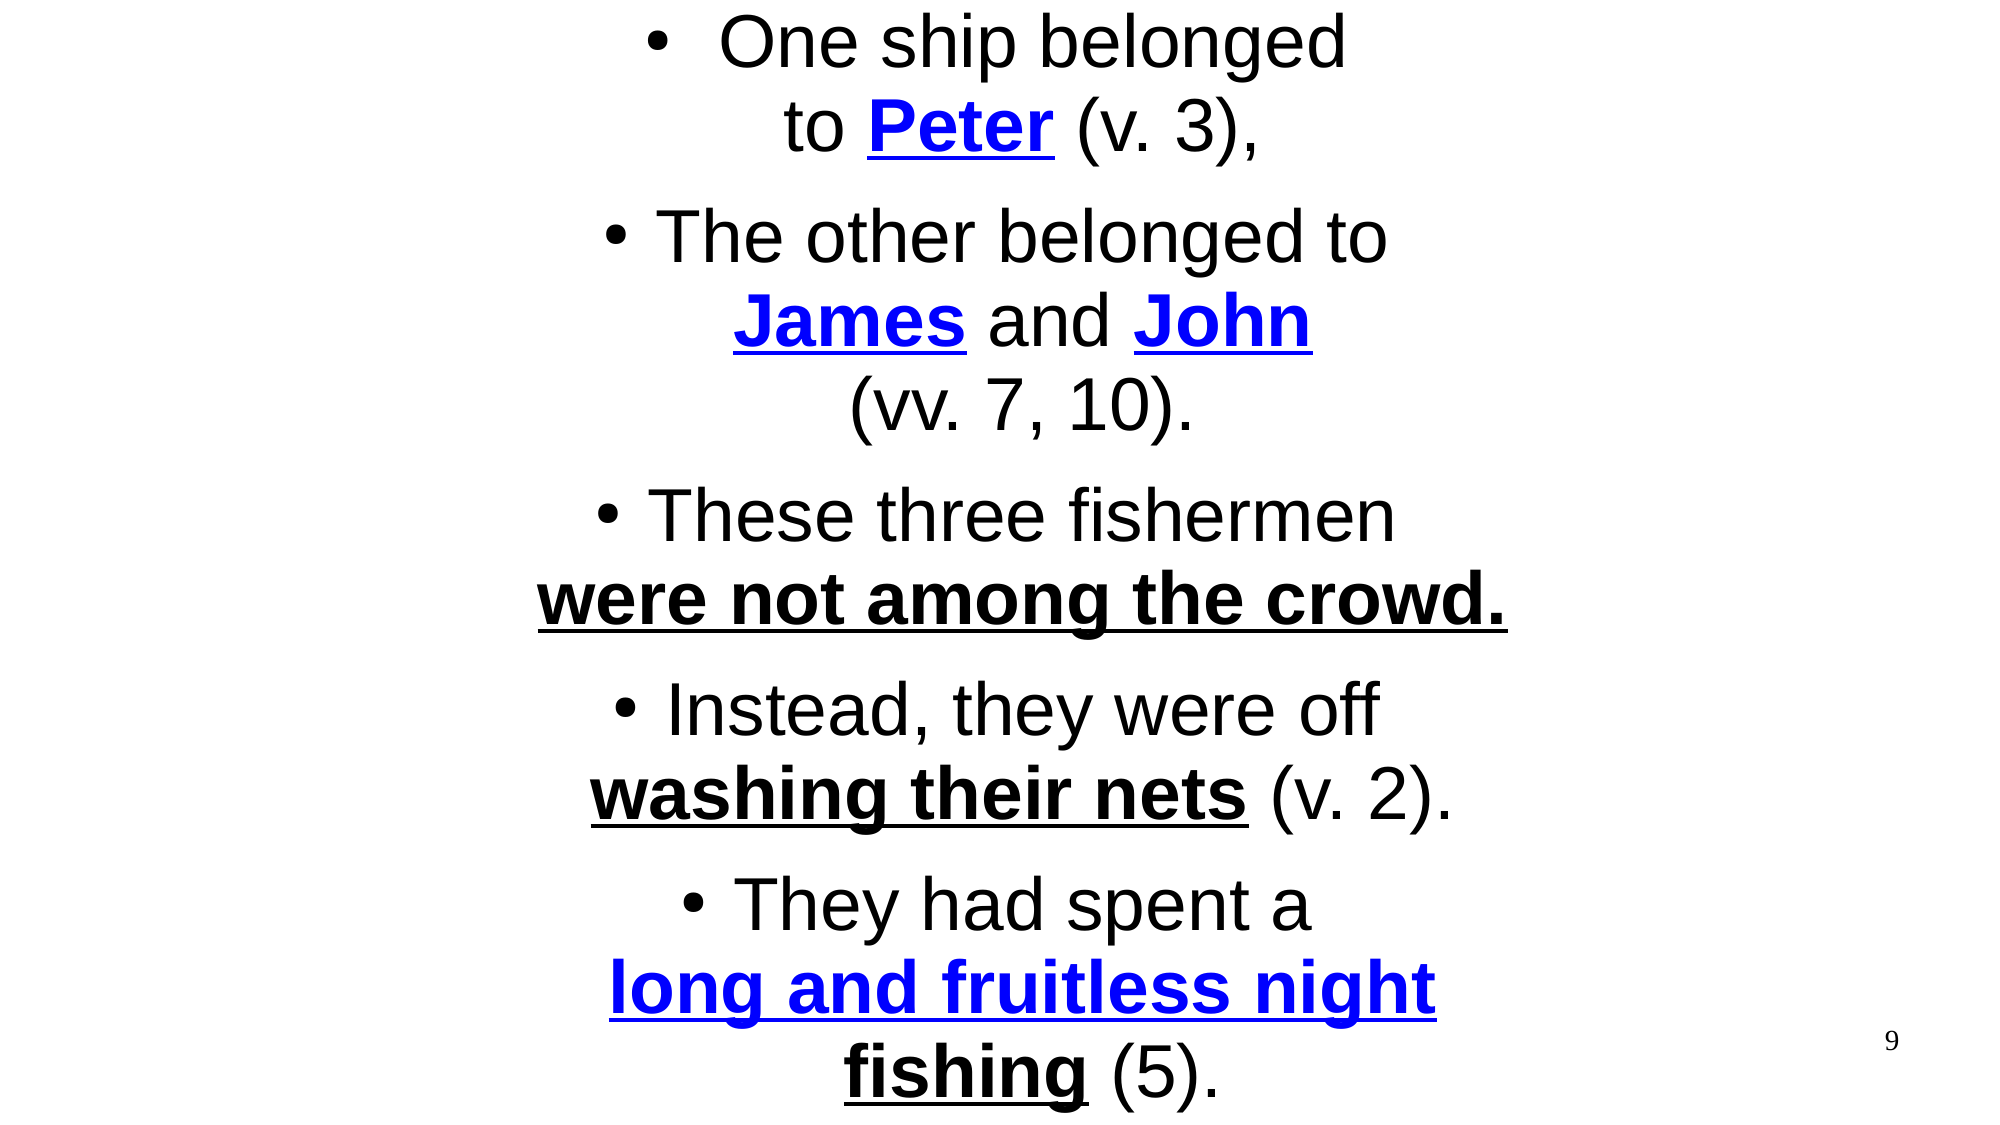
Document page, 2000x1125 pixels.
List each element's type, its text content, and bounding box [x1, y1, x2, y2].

list One ship belonged to Peter (v. 3), The other belonged to James and John (vv. 7, 10). These three fishermen were not among the crowd. Instead, they were off washing their nets (v. 2). They had spent a long and fruitless night fishing (5). [0, 0, 1996, 1123]
